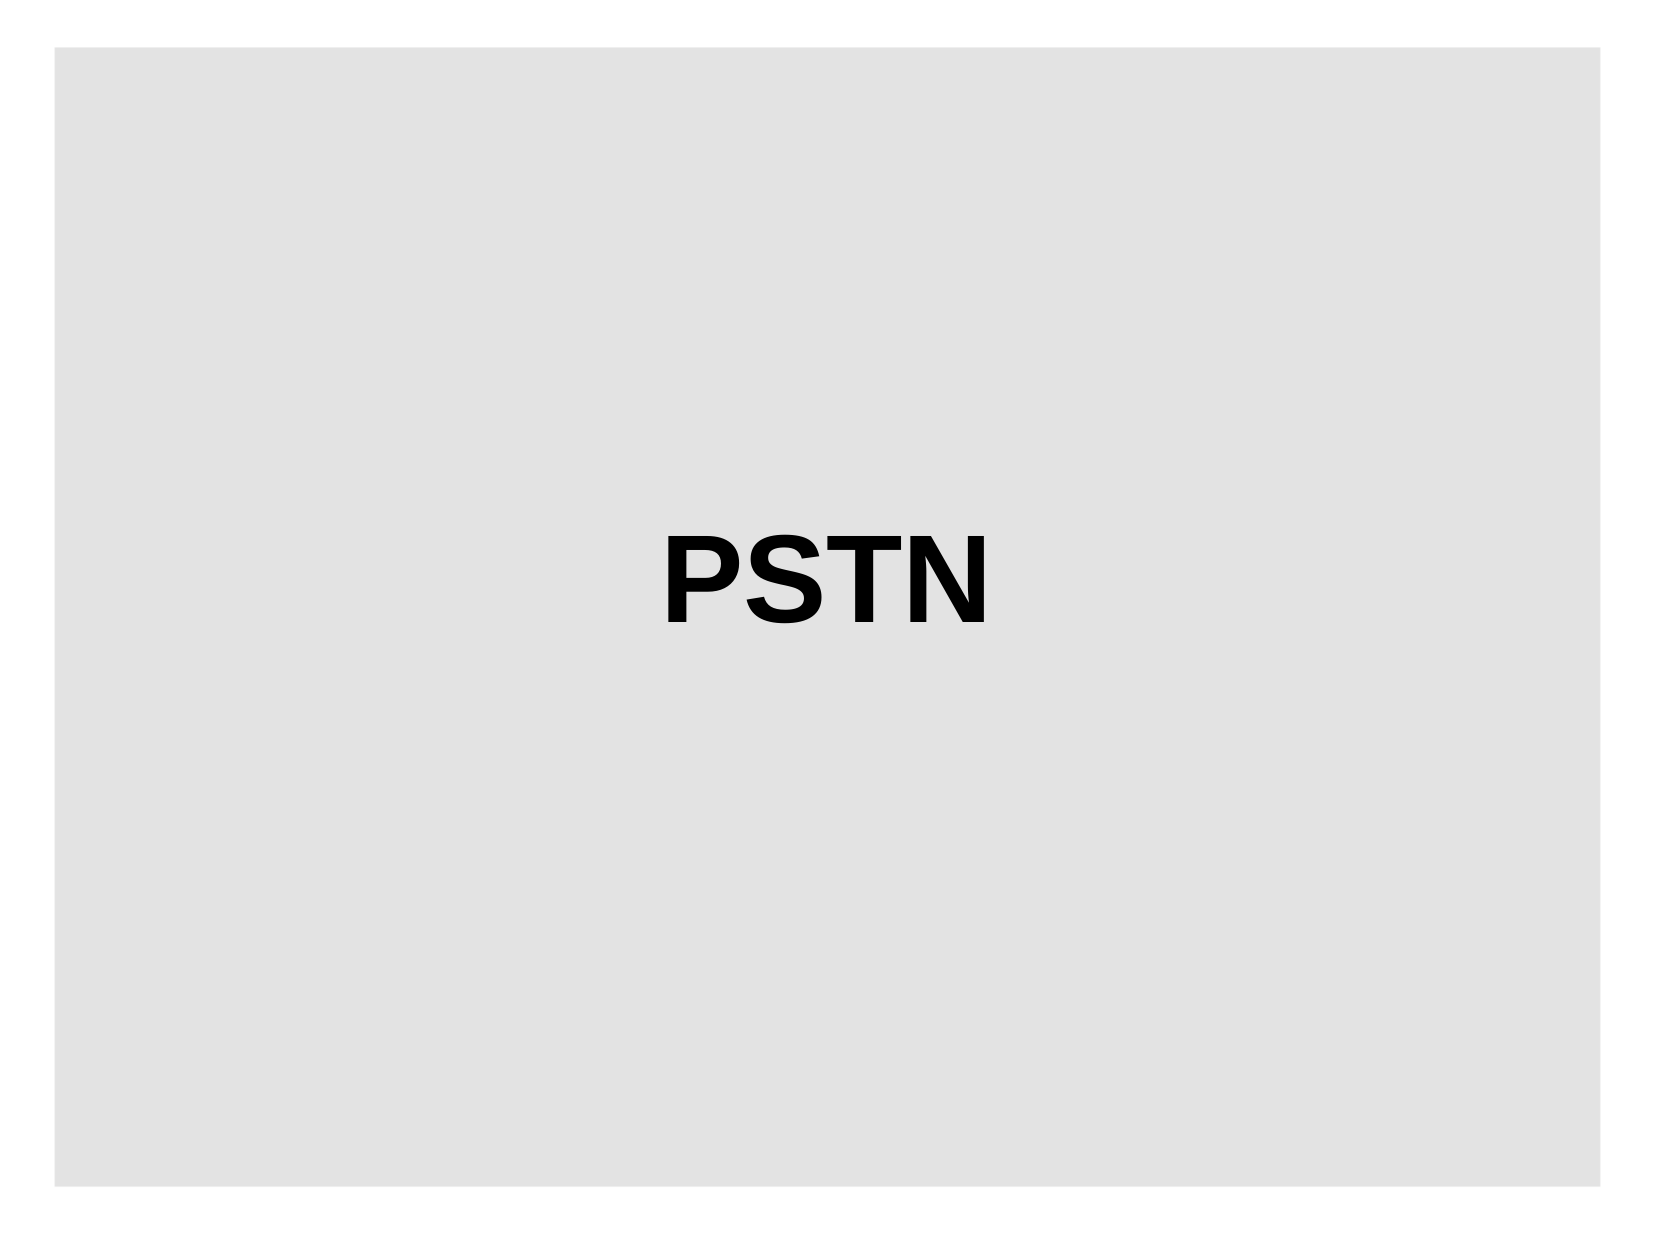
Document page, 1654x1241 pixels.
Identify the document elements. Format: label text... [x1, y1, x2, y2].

picture [0, 0, 1654, 1241]
subtitle PSTN [82, 49, 1571, 1109]
